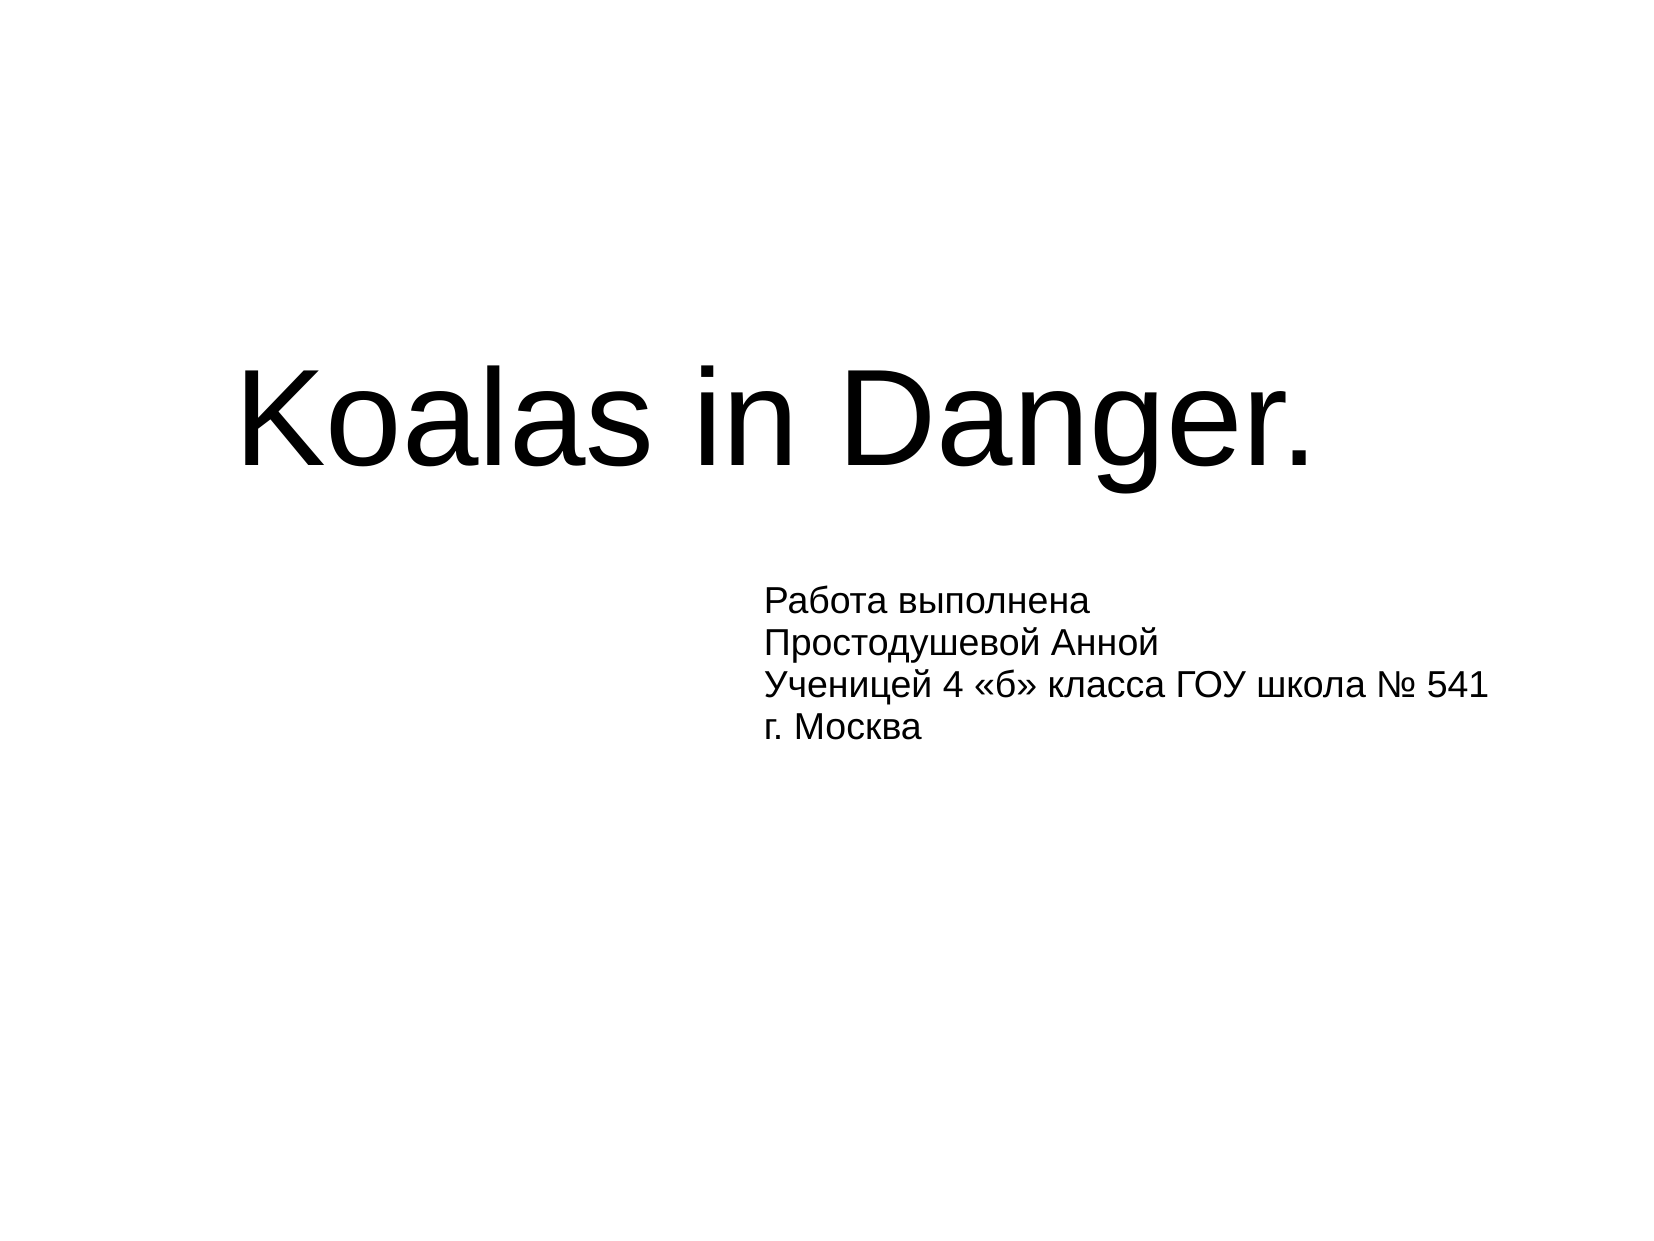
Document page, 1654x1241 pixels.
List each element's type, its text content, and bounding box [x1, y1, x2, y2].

text_box Koalas in Danger. [219, 333, 1491, 502]
text_box Работа выполнена Простодушевой Анной Ученицей 4 «б» класса ГОУ школа № 541 г. Москва [749, 572, 1511, 762]
